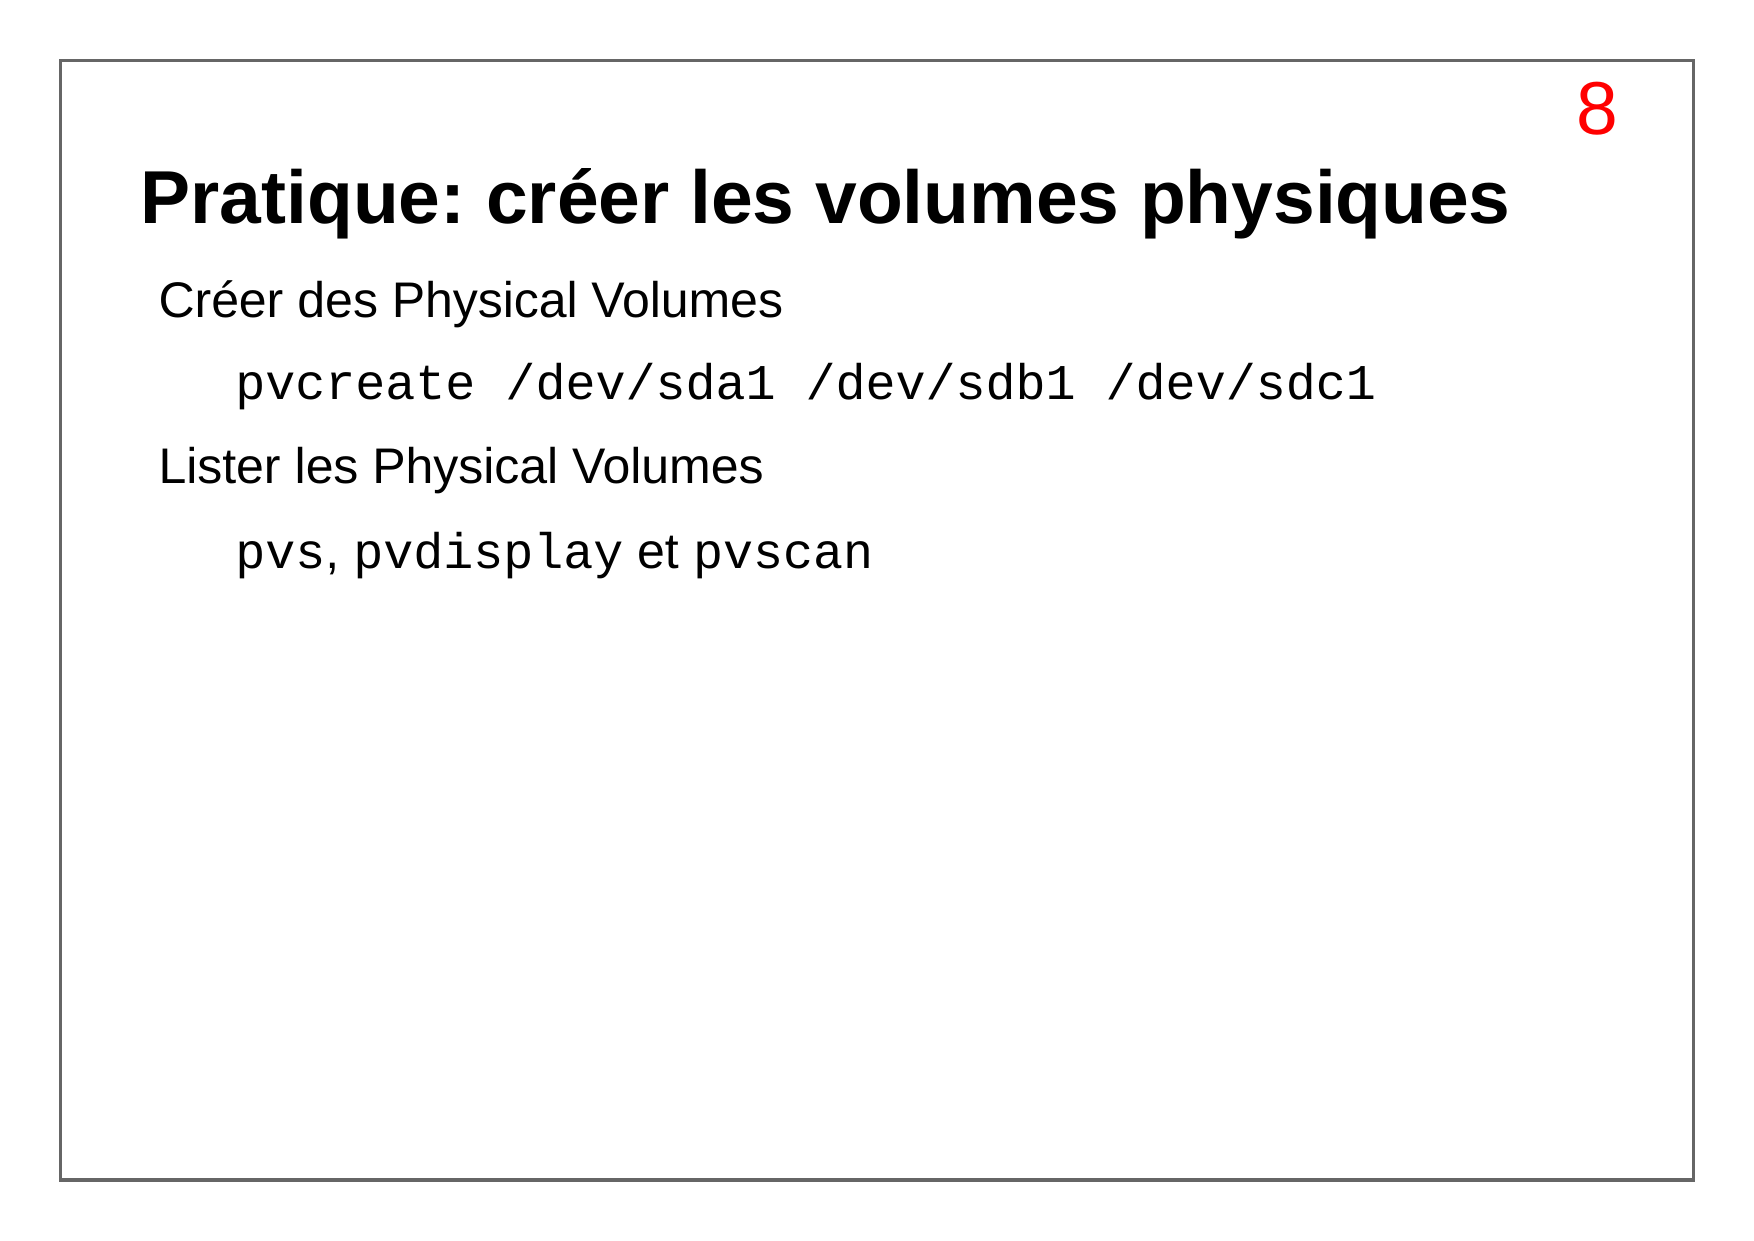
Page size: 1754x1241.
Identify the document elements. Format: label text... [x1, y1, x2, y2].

list Créer des Physical Volumes pvcreate /dev/sda1 /dev/sdb1 /dev/sdc1 Lister les Physical Volumes pvs, pvdisplay et pvscan [140, 272, 1614, 1095]
title Pratique: créer les volumes physiques [140, 103, 1614, 272]
